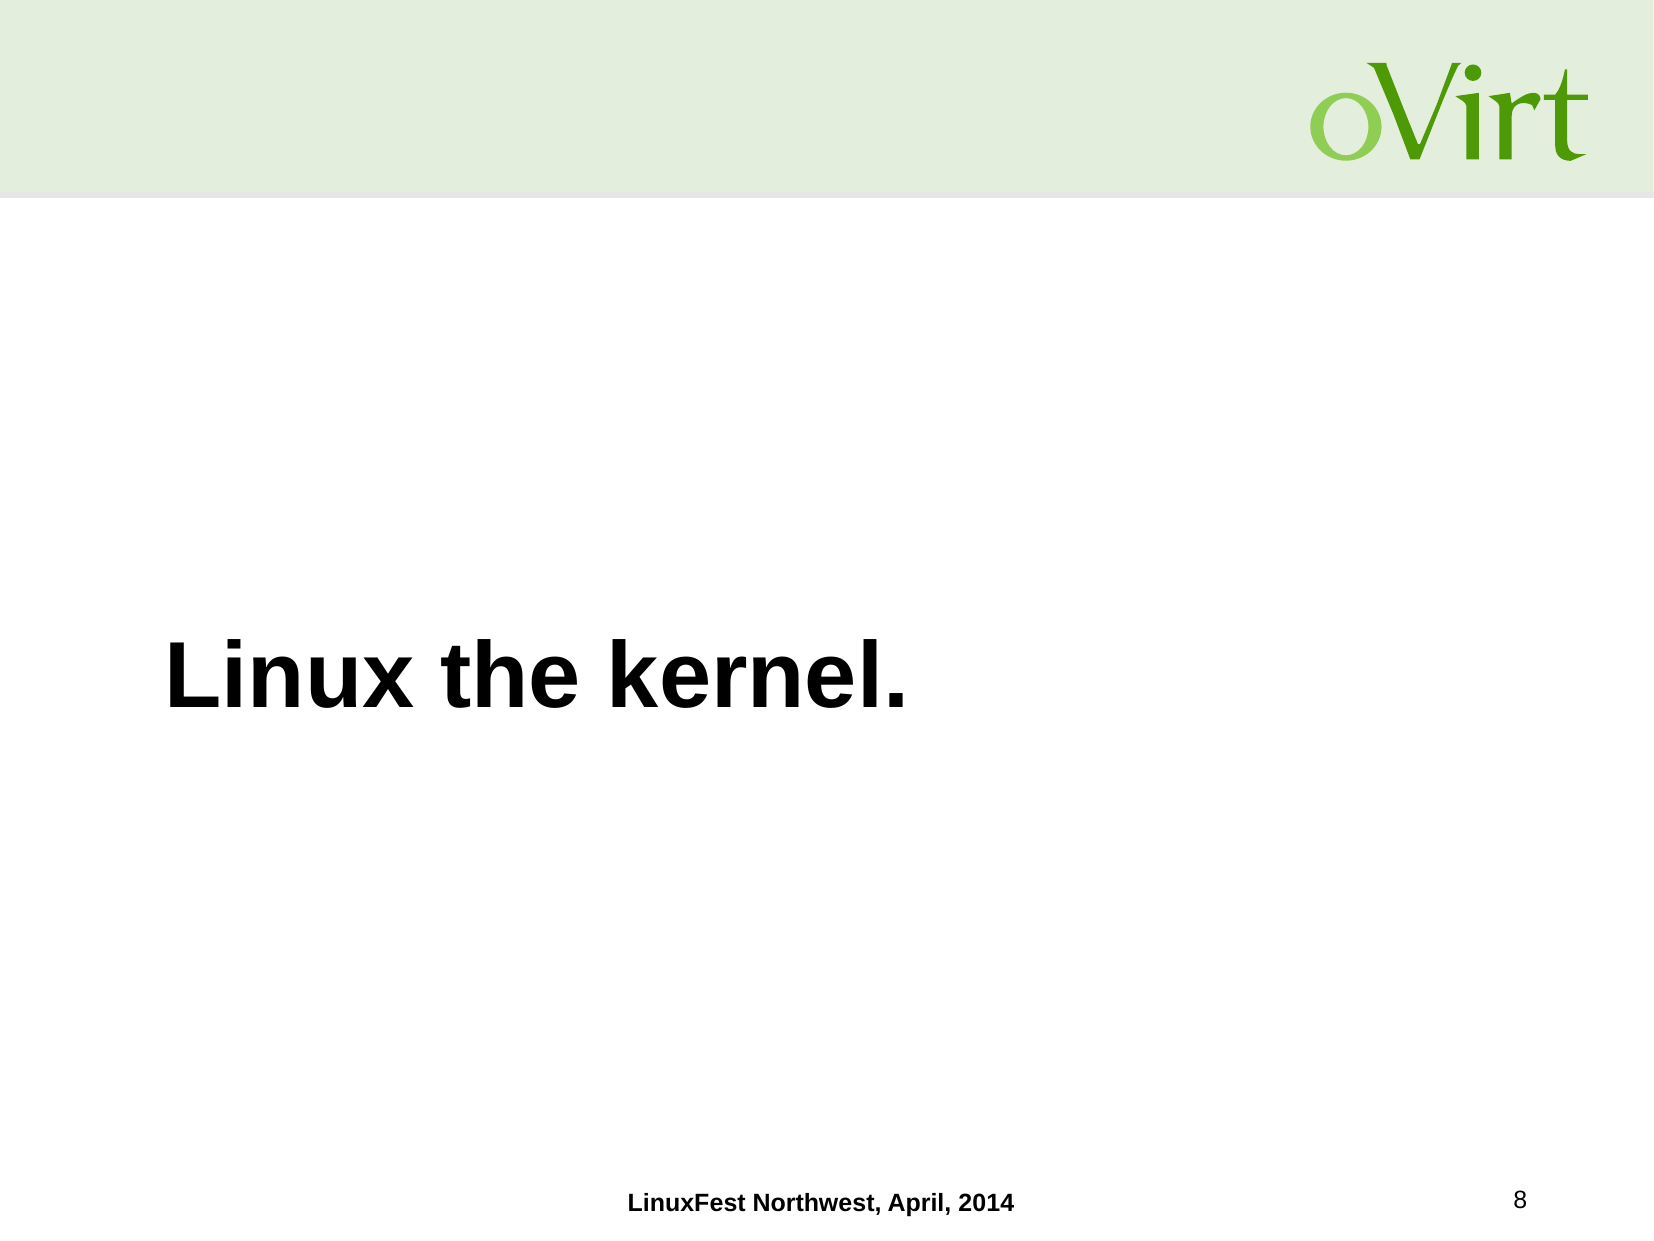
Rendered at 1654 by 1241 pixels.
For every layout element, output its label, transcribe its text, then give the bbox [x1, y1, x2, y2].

text_box Linux the kernel. [150, 615, 1654, 750]
